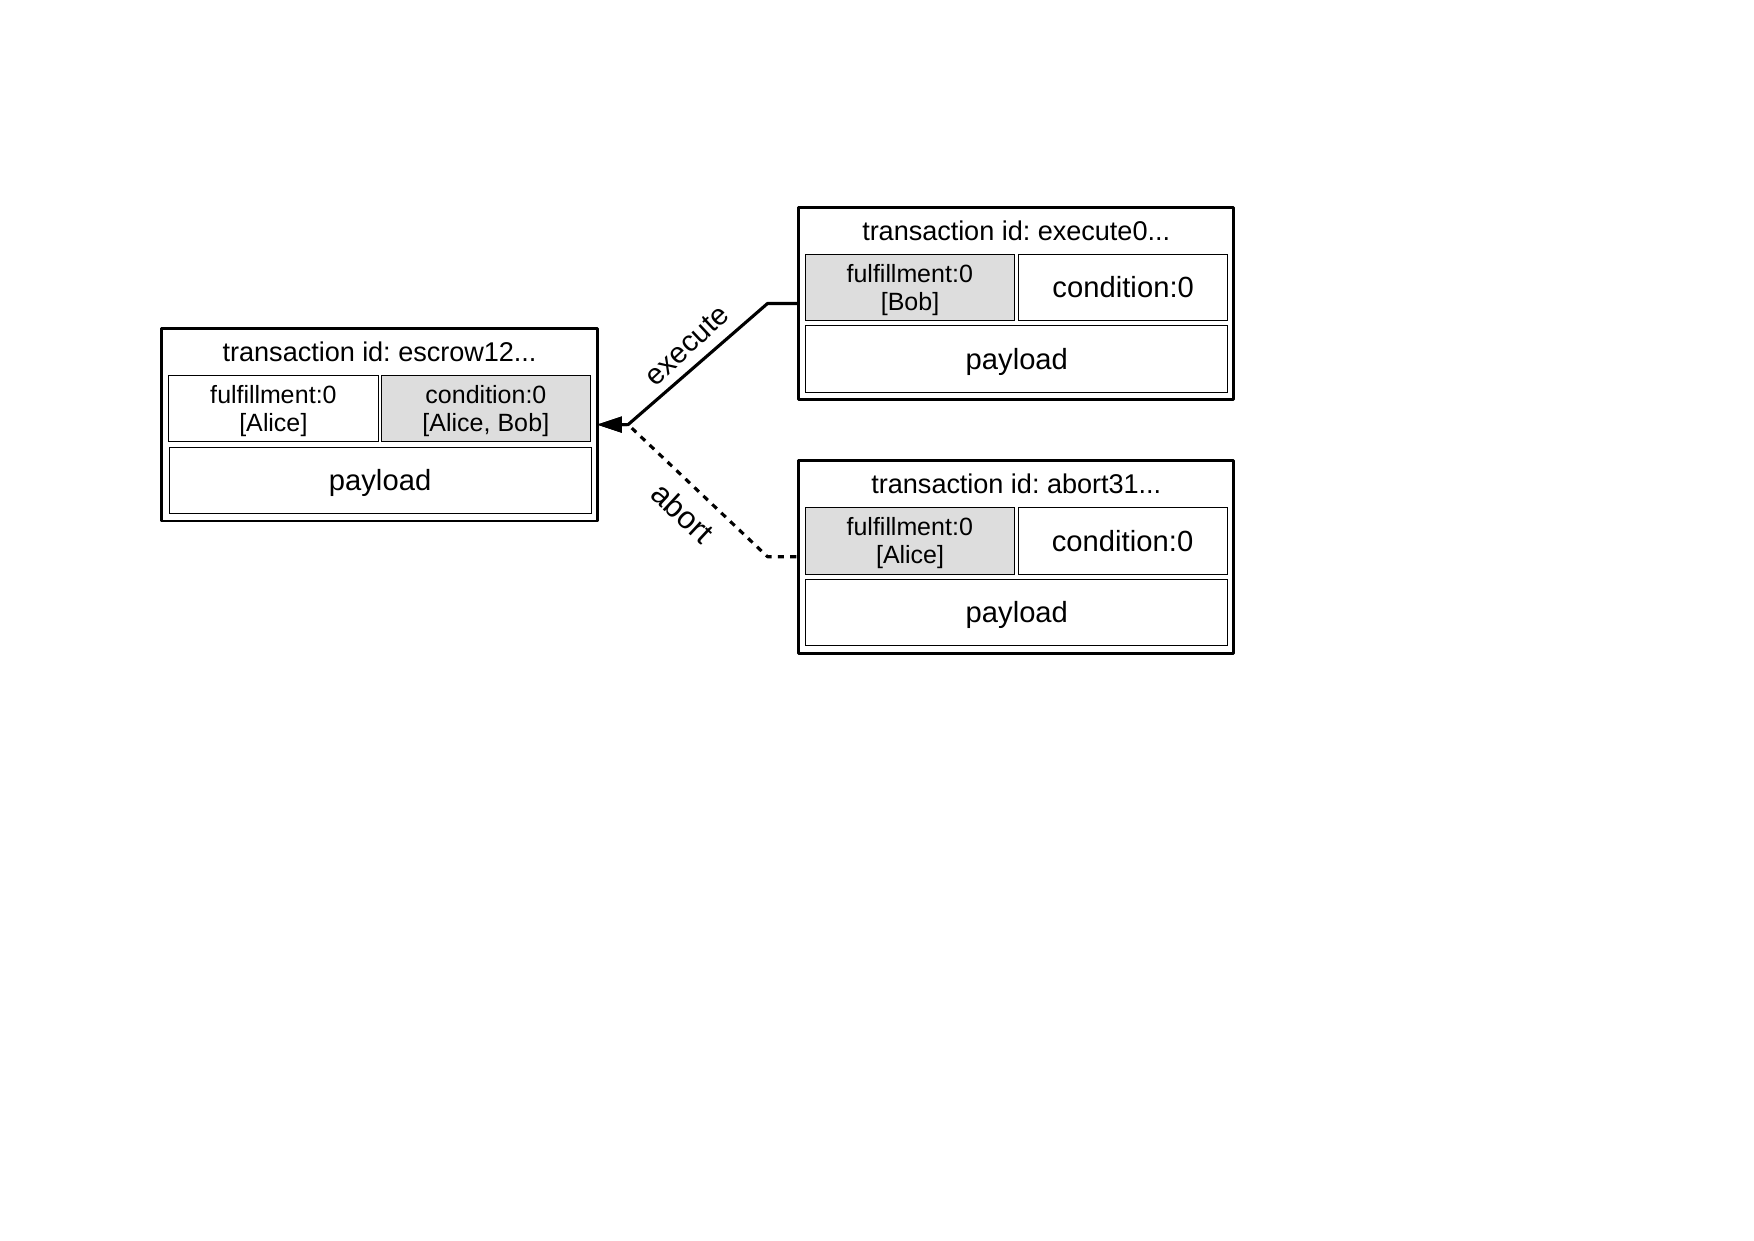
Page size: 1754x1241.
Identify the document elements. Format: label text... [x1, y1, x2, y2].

text_box transaction id: escrow12... [161, 328, 598, 521]
text_box fulfillment:0 [Alice] [805, 507, 1015, 575]
text_box payload [169, 447, 592, 514]
text_box abort [628, 460, 737, 566]
text_box condition:0 [1018, 254, 1228, 321]
text_box fulfillment:0 [Alice] [168, 375, 379, 442]
text_box fulfillment:0 [Bob] [805, 254, 1015, 321]
text_box transaction id: execute0... [798, 207, 1234, 400]
text_box payload [805, 579, 1228, 646]
text_box condition:0 [Alice, Bob] [381, 375, 591, 442]
text_box execute [621, 282, 751, 408]
text_box condition:0 [1018, 507, 1228, 575]
text_box transaction id: abort31... [798, 460, 1234, 654]
text_box payload [805, 325, 1228, 393]
